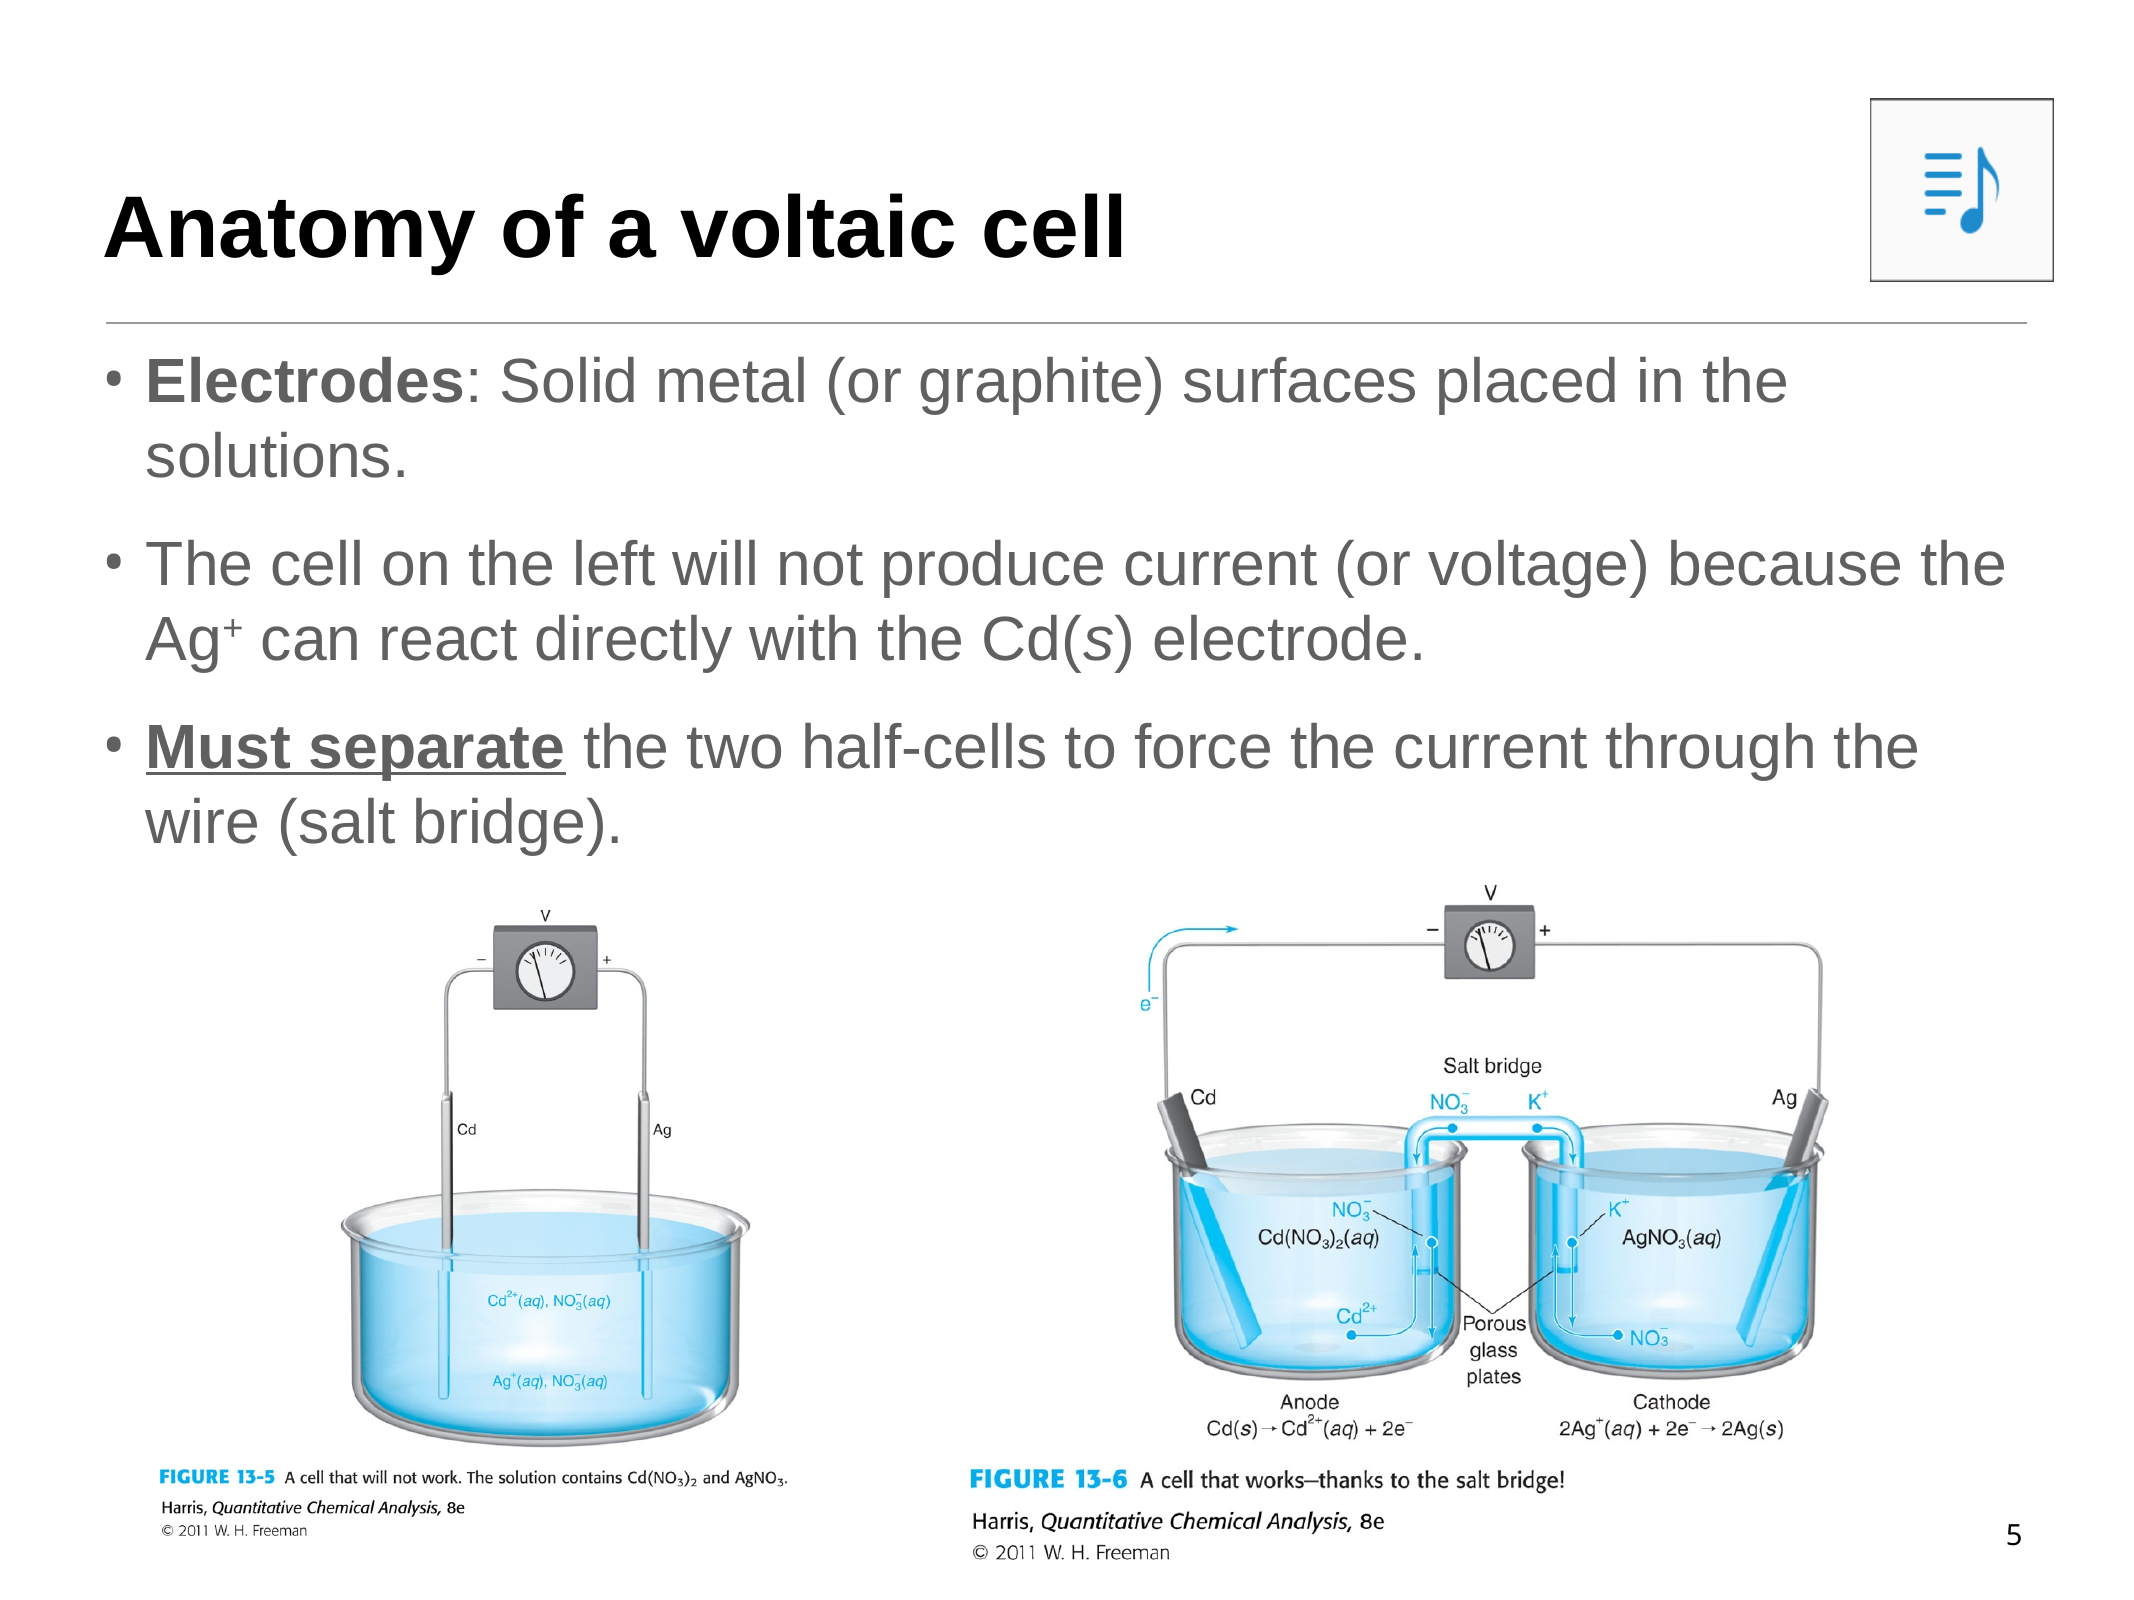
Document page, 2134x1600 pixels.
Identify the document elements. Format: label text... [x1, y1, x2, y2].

text_box [1869, 97, 2056, 284]
title Anatomy of a voltaic cell [93, 54, 2040, 284]
picture [970, 885, 1829, 1564]
picture [160, 910, 787, 1539]
list Electrodes: Solid metal (or graphite) surfaces placed in the solutions. The cell on the left will not produce current (or voltage) because the Ag+ can react directly with the Cd(s) electrode. Must separate the two half-cells to force the current through the wire (salt bridge). [93, 331, 2040, 904]
